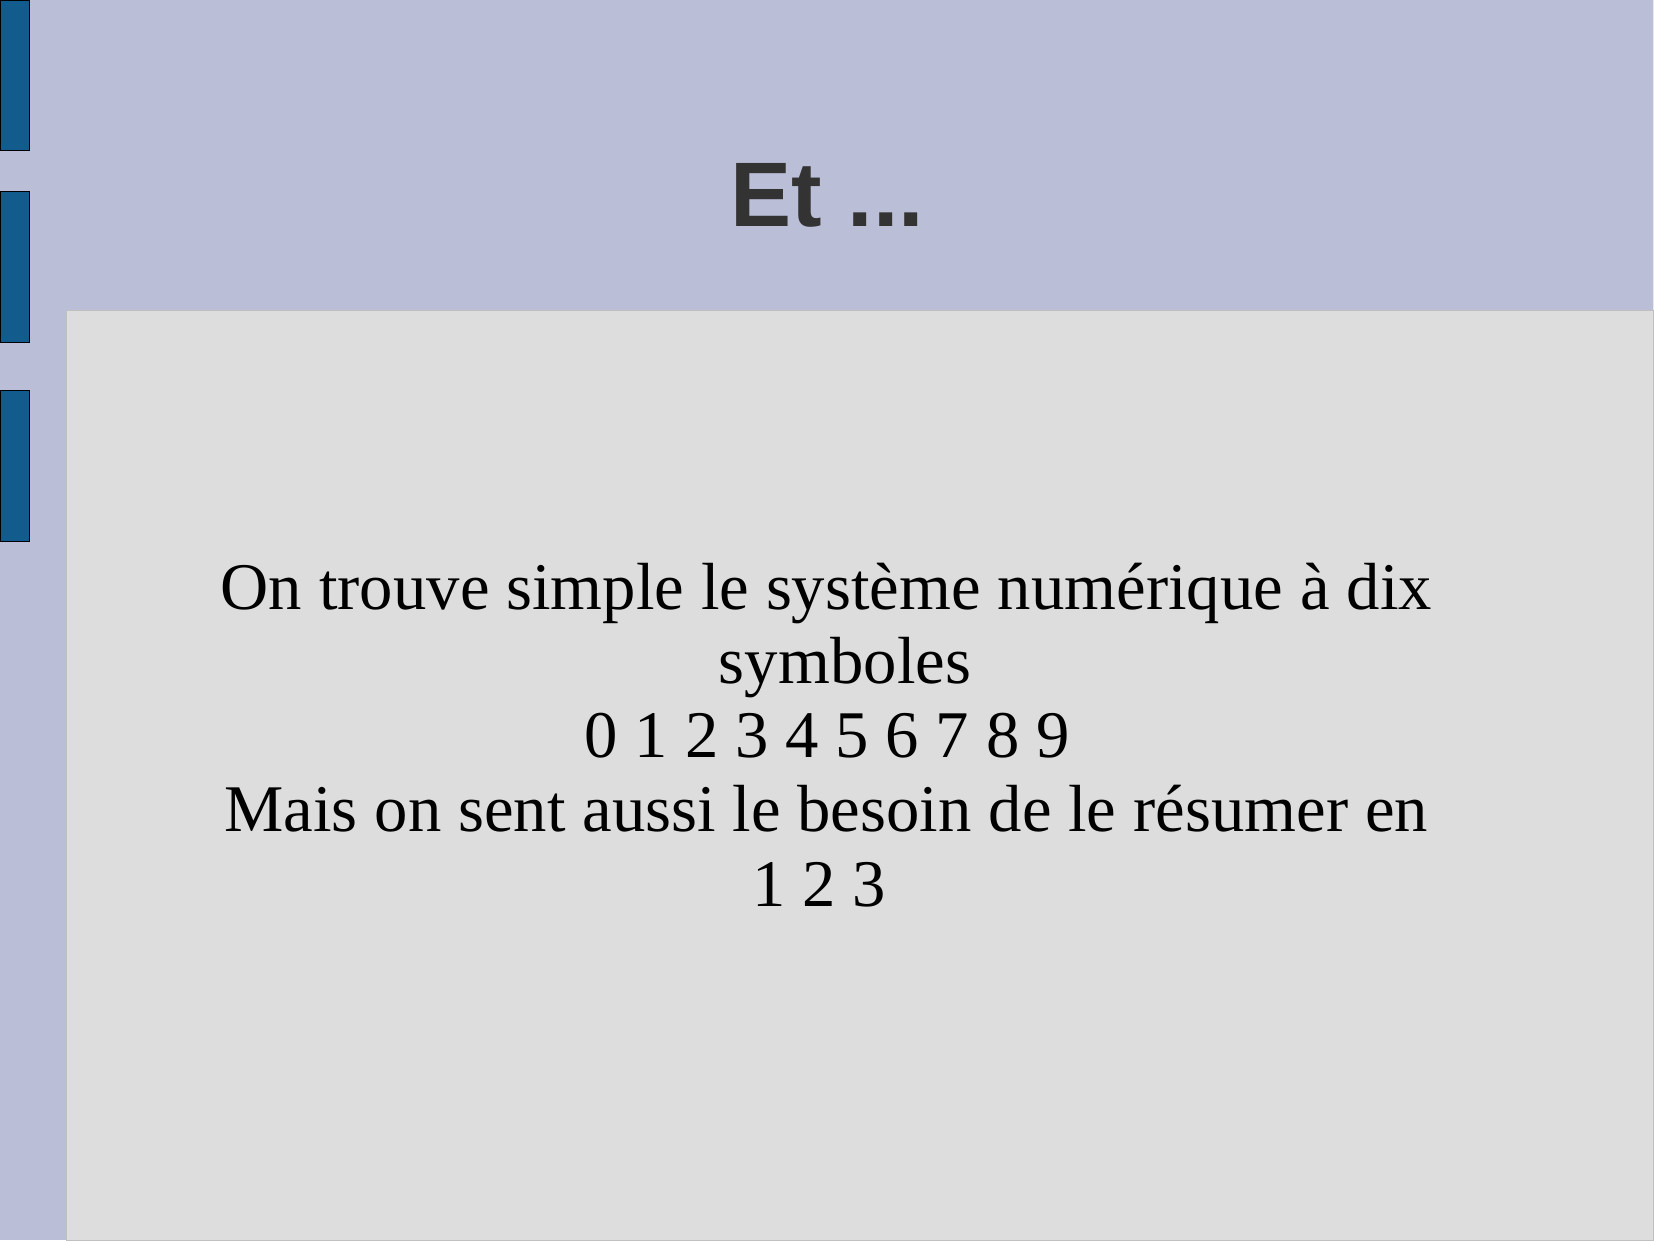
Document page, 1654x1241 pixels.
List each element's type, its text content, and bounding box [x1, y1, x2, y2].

title Et ... [121, 98, 1534, 291]
subtitle On trouve simple le système numérique à dix symboles 0 1 2 3 4 5 6 7 8 9 Mais on sent aussi le besoin de le résumer en 1 2 3 [121, 352, 1534, 1119]
